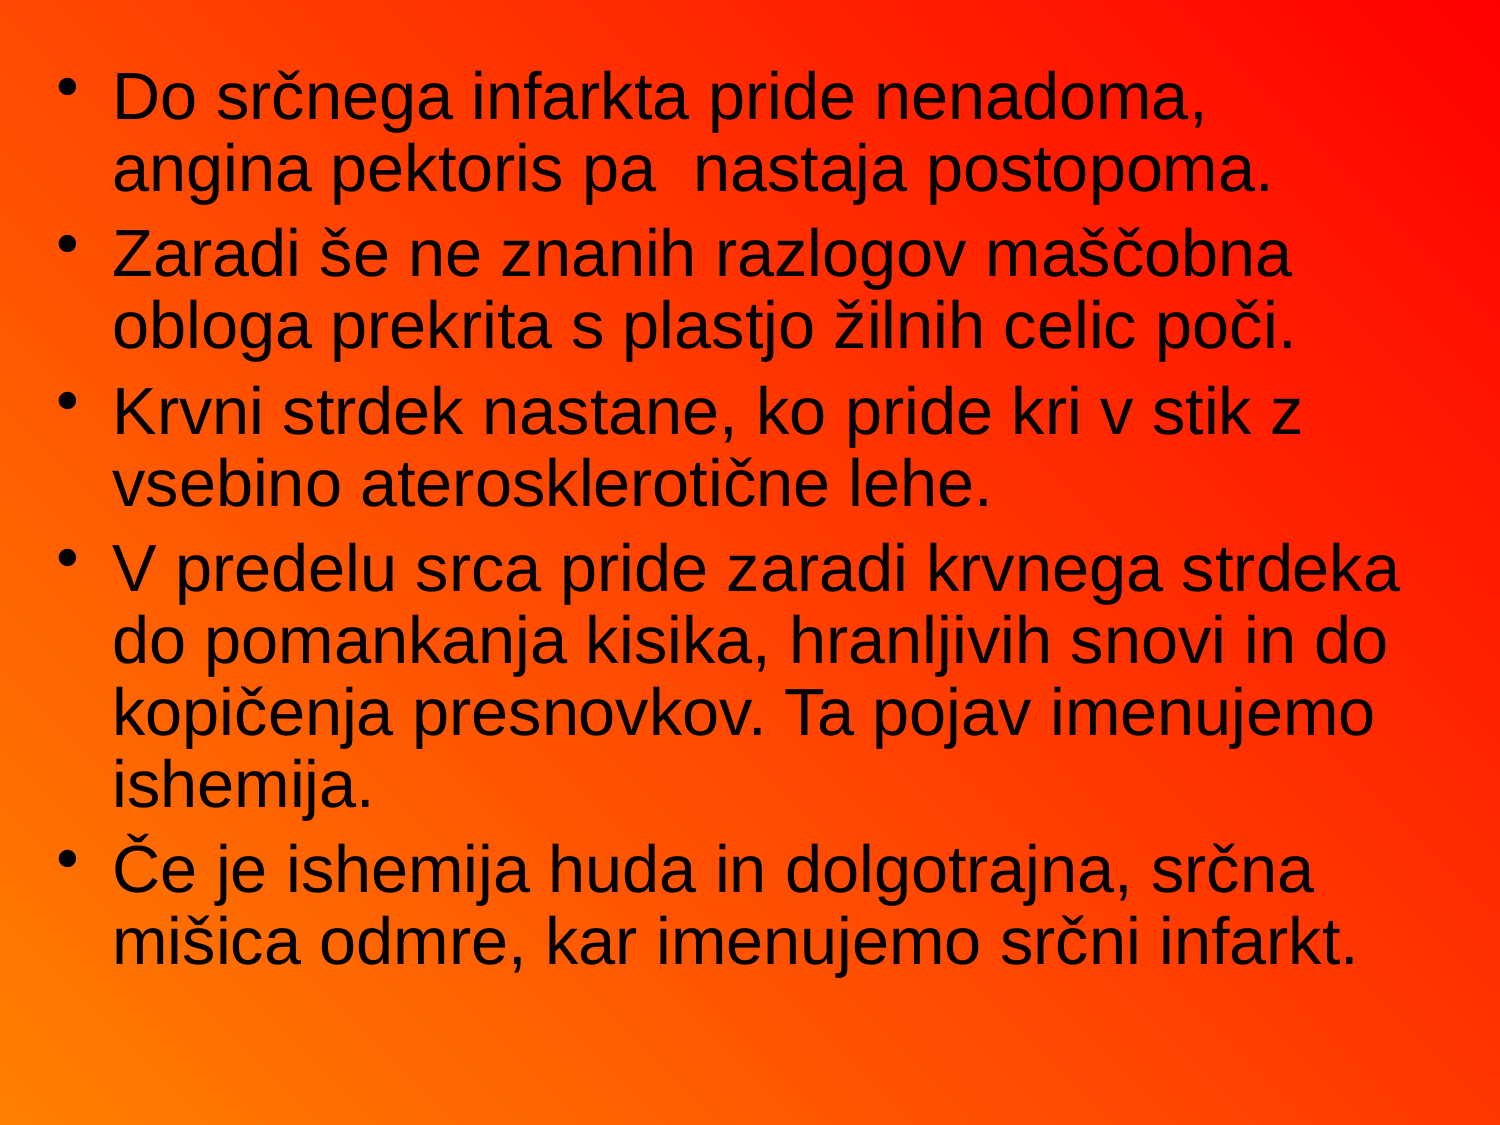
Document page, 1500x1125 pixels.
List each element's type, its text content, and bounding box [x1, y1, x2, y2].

list Do srčnega infarkta pride nenadoma, angina pektoris pa nastaja postopoma. Zaradi še ne znanih razlogov maščobna obloga prekrita s plastjo žilnih celic poči. Krvni strdek nastane, ko pride kri v stik z vsebino aterosklerotične lehe. V predelu srca pride zaradi krvnega strdeka do pomankanja kisika, hranljivih snovi in do kopičenja presnovkov. Ta pojav imenujemo ishemija. Če je ishemija huda in dolgotrajna, srčna mišica odmre, kar imenujemo srčni infarkt. [41, 54, 1425, 1071]
